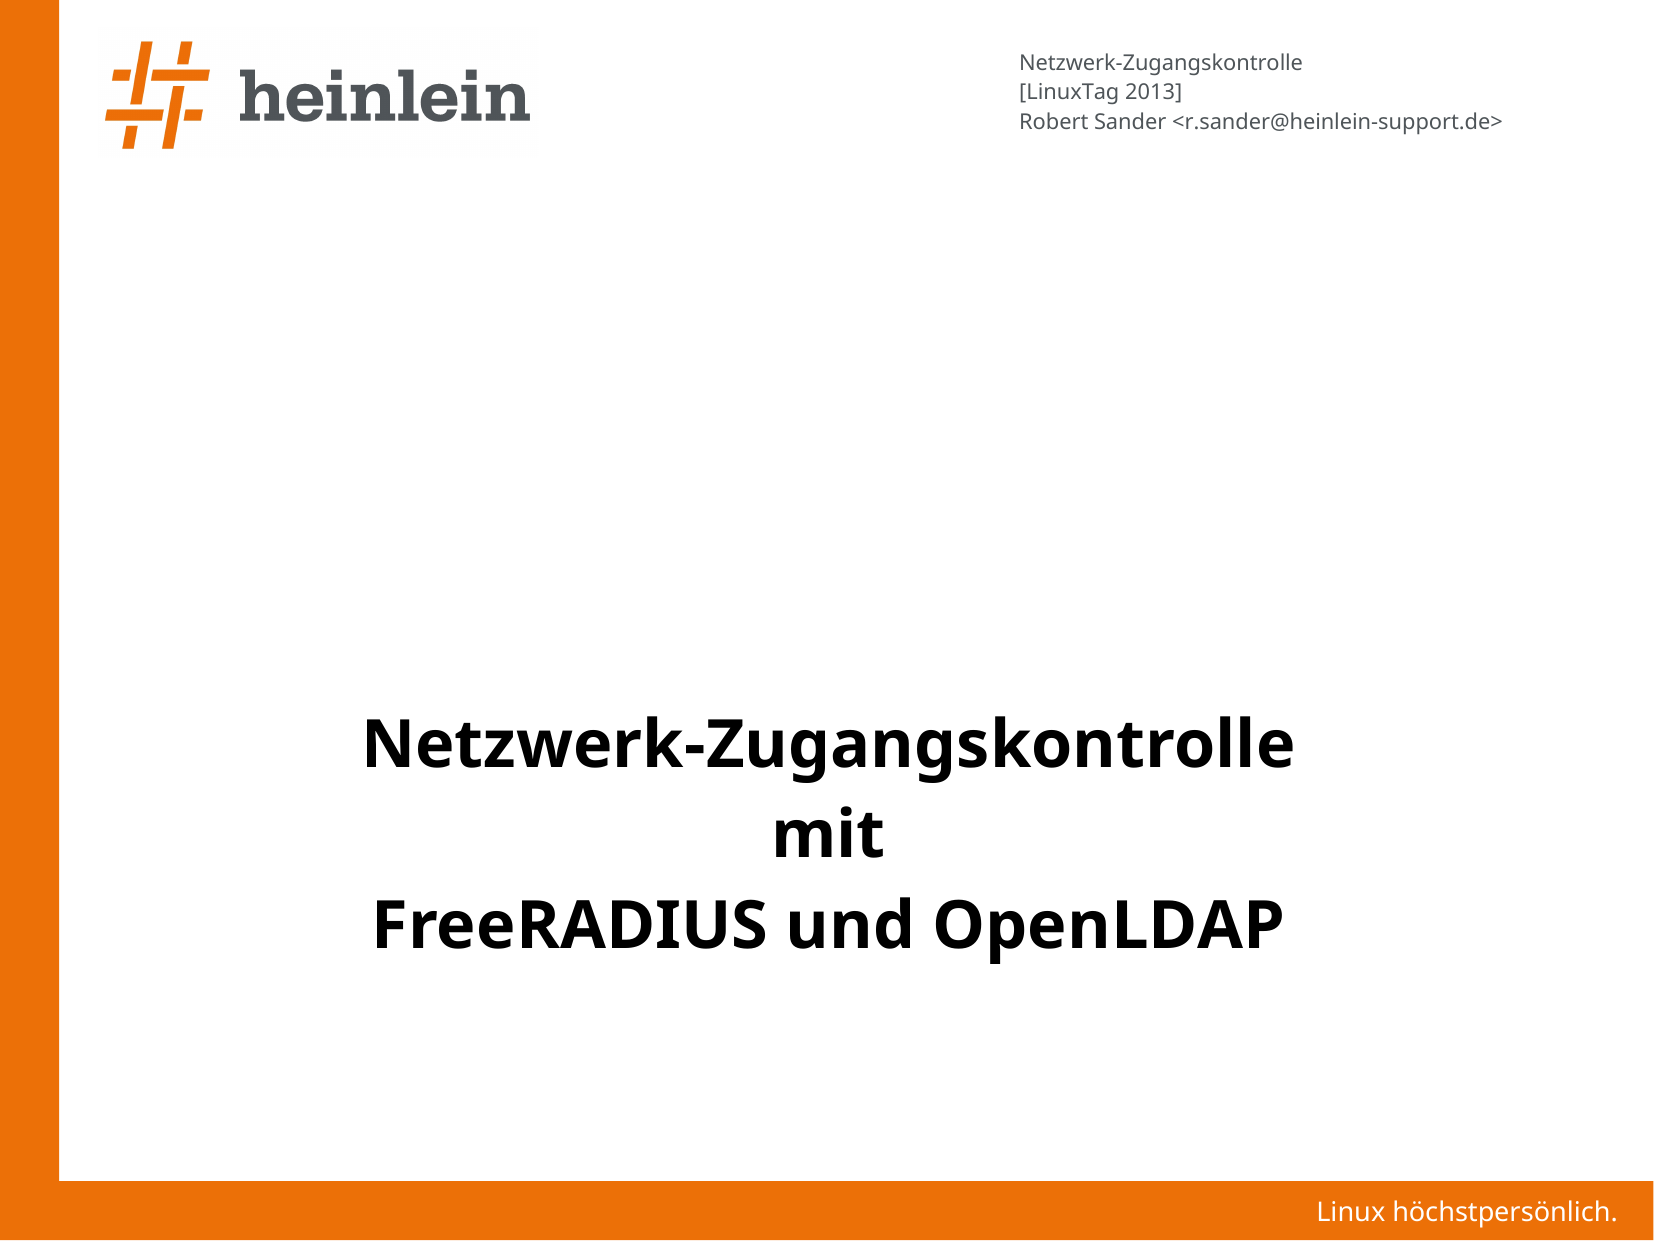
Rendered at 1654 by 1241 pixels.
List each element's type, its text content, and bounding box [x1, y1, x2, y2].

subtitle Netzwerk-Zugangskontrolle mit FreeRADIUS und OpenLDAP [119, 472, 1538, 1192]
picture [98, 27, 539, 158]
